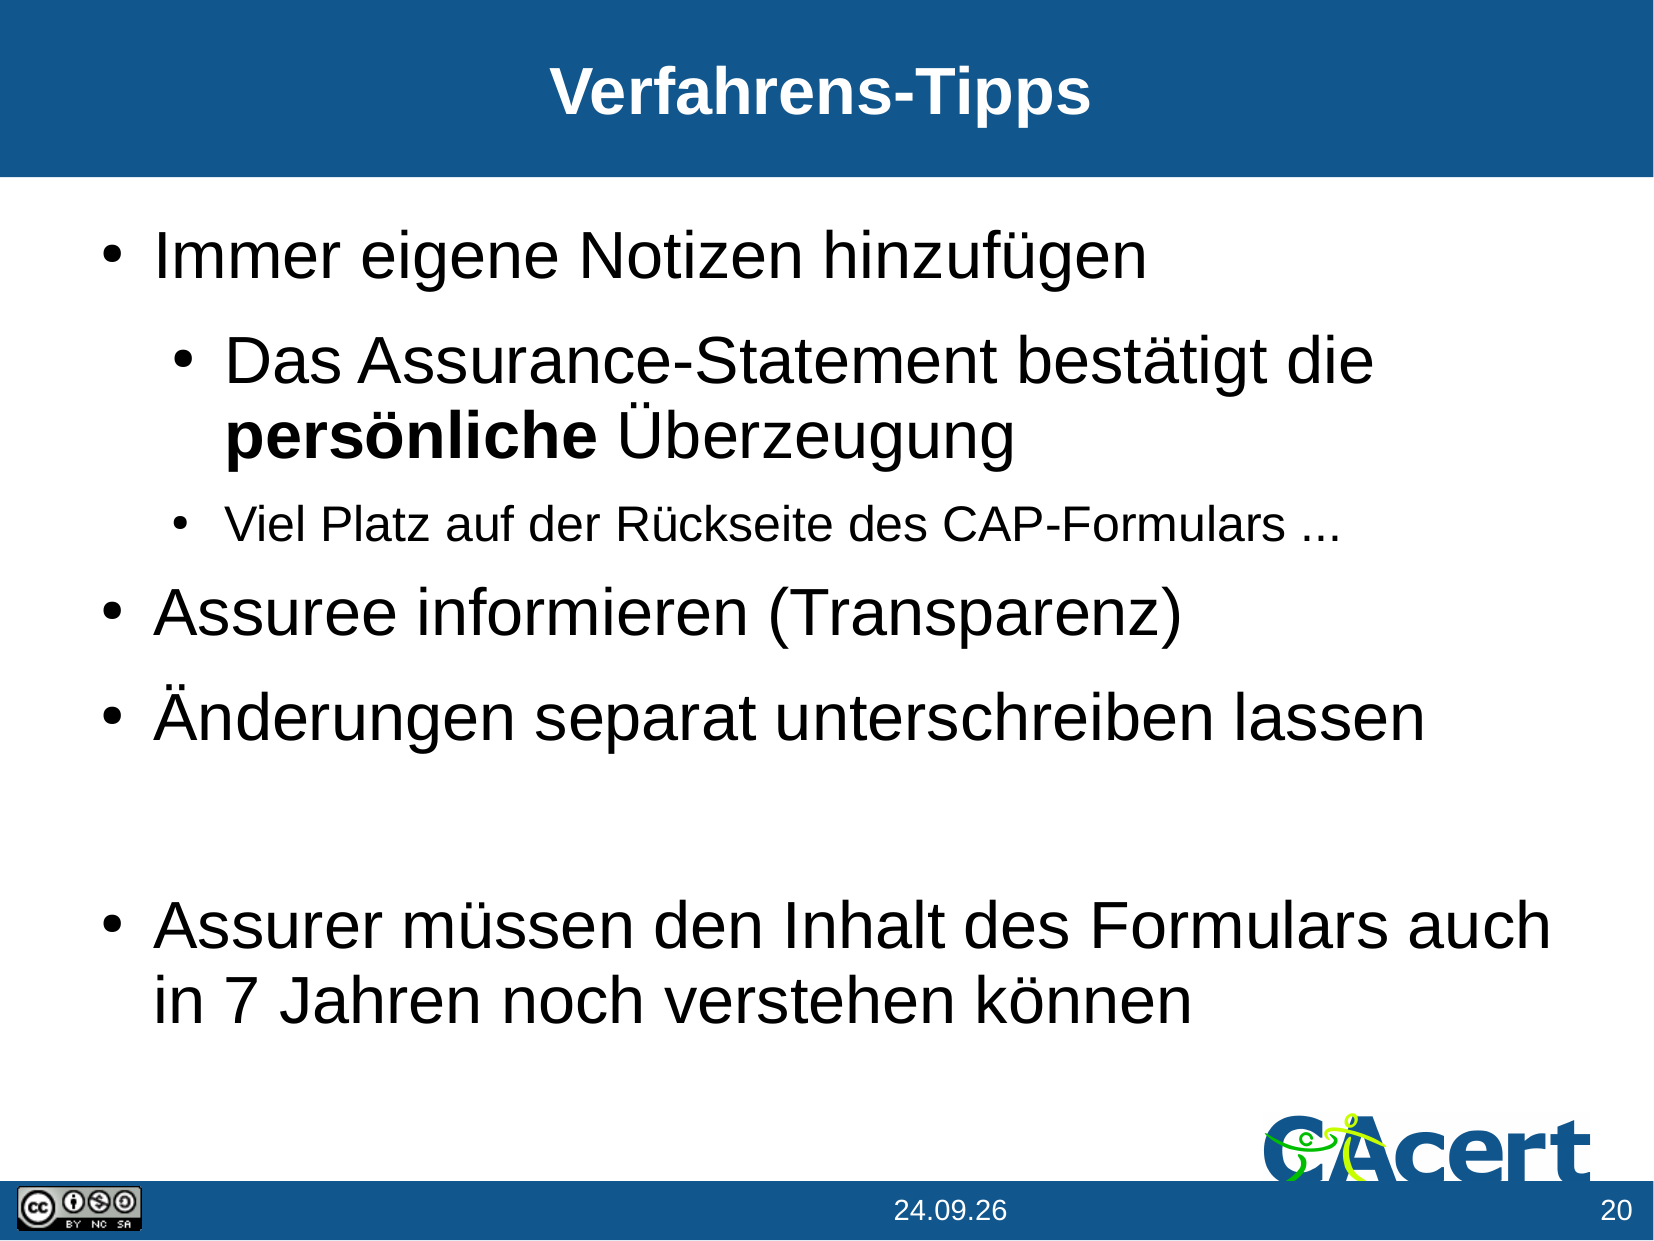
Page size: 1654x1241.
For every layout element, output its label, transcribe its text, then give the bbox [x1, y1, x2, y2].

picture [17, 1186, 142, 1231]
title Verfahrens-Tipps [76, 17, 1565, 166]
picture [1263, 1112, 1591, 1181]
list Immer eigene Notizen hinzufügen Das Assurance-Statement bestätigt die persönliche Überzeugung Viel Platz auf der Rückseite des CAP-Formulars ... Assuree informieren (Transparenz) Änderungen separat unterschreiben lassen Assurer müssen den Inhalt des Formulars auch in 7 Jahren noch verstehen können [82, 218, 1571, 1091]
